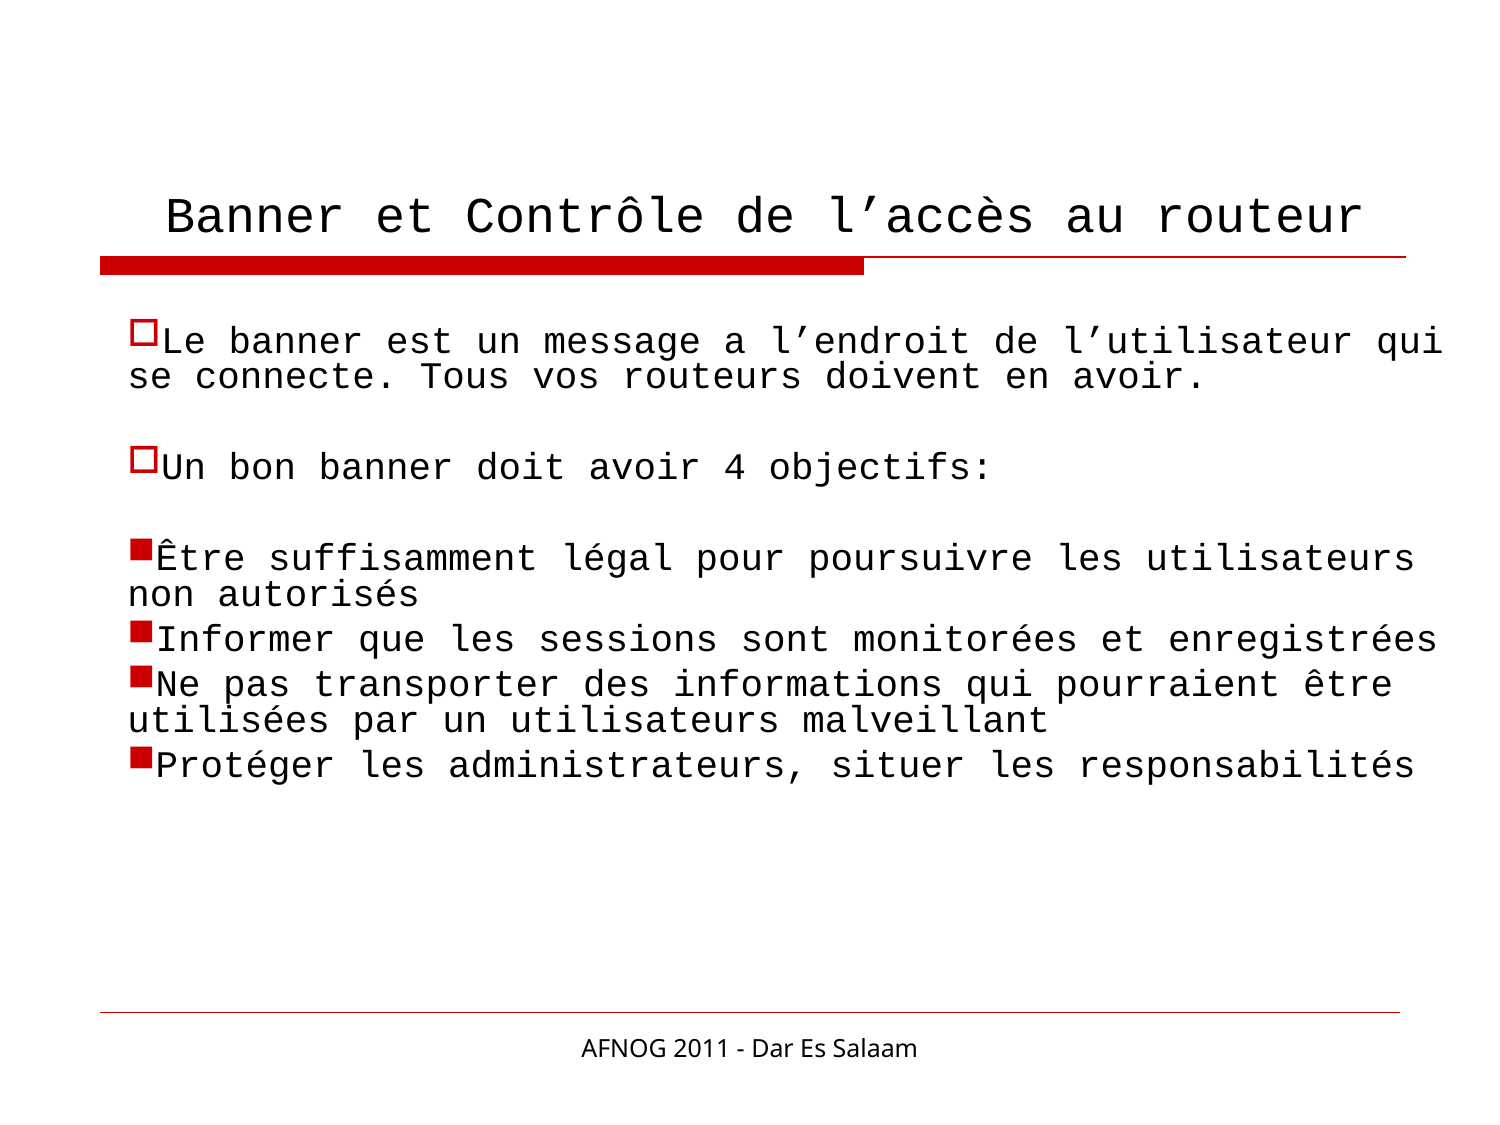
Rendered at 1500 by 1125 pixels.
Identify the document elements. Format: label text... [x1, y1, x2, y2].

list Le banner est un message a l’endroit de l’utilisateur qui se connecte. Tous vos routeurs doivent en avoir. Un bon banner doit avoir 4 objectifs: Être suffisamment légal pour poursuivre les utilisateurs non autorisés Informer que les sessions sont monitorées et enregistrées Ne pas transporter des informations qui pourraient être utilisées par un utilisateurs malveillant Protéger les administrateurs, situer les responsabilités [112, 262, 1459, 1006]
title Banner et Contrôle de l’accès au routeur [94, 49, 1407, 250]
text_box AFNOG 2011 - Dar Es Salaam [512, 1024, 988, 1103]
